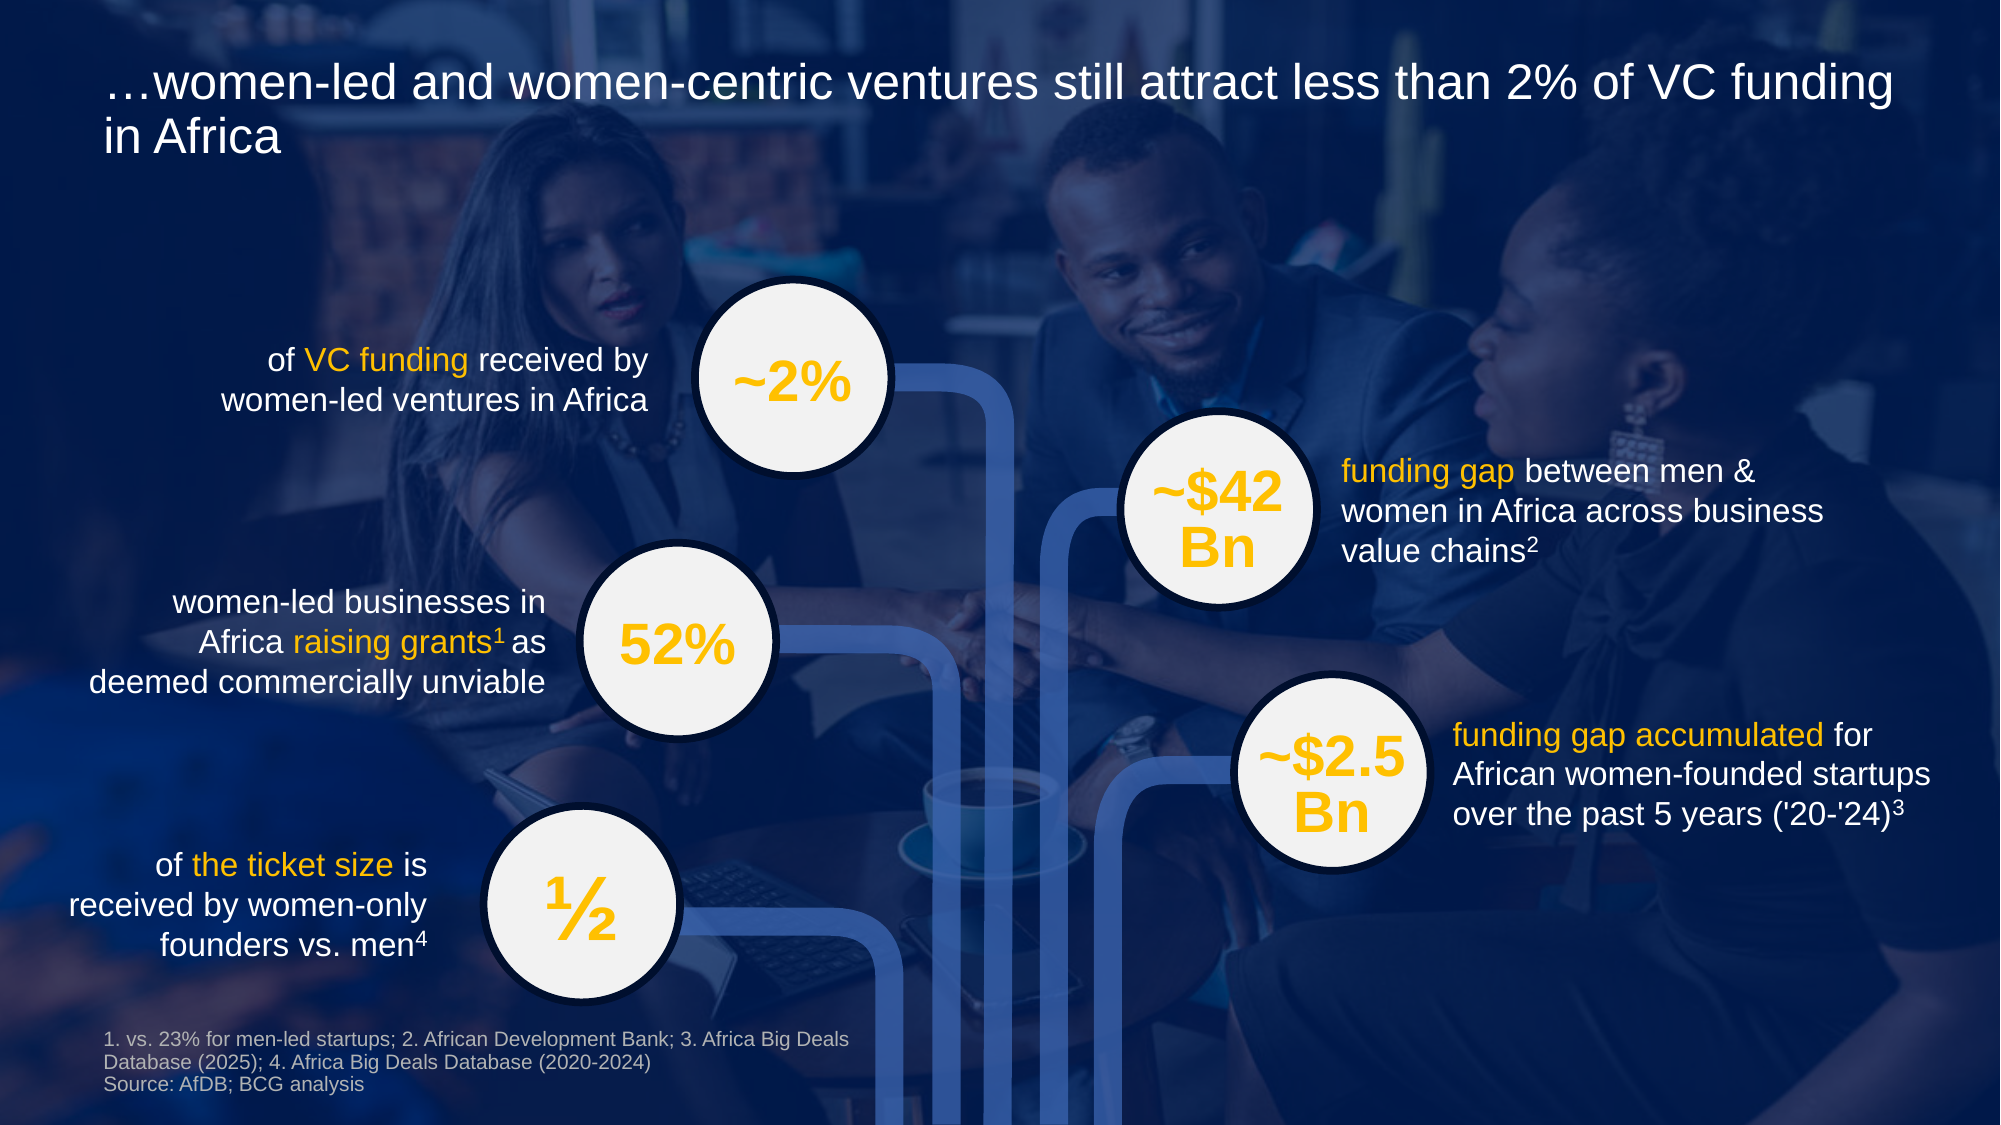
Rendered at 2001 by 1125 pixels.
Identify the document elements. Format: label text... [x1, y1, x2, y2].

text_box ~$2.5Bn [1252, 712, 1413, 863]
text_box ½ [501, 829, 662, 980]
text_box 1. vs. 23% for men-led startups; 2. African Development Bank; 3. Africa Big Deals Database (2025); 4. Africa Big Deals Database (2020-2024) Source: AfDB; BCG analysis [103, 1029, 852, 1096]
text_box [0, 0, 2000, 1125]
text_box women-led businesses in Africa raising grants1 as deemed commercially unviable [53, 580, 555, 702]
text_box of the ticket size is received by women-only founders vs. men4 [68, 843, 465, 965]
text_box funding gap between men & women in Africa across business value chains2 [1341, 448, 1839, 571]
text_box ~$42Bn [1138, 447, 1299, 598]
text_box 52% [597, 566, 758, 716]
text_box …women-led and women-centric ventures still attract less than 2% of VC funding in Africa [103, 55, 1897, 166]
text_box funding gap accumulated for African women-founded startups over the past 5 years ('20-'24)3 [1452, 711, 1951, 834]
text_box ~2% [713, 302, 874, 453]
text_box of VC funding received by women-led ventures in Africa [220, 337, 671, 419]
